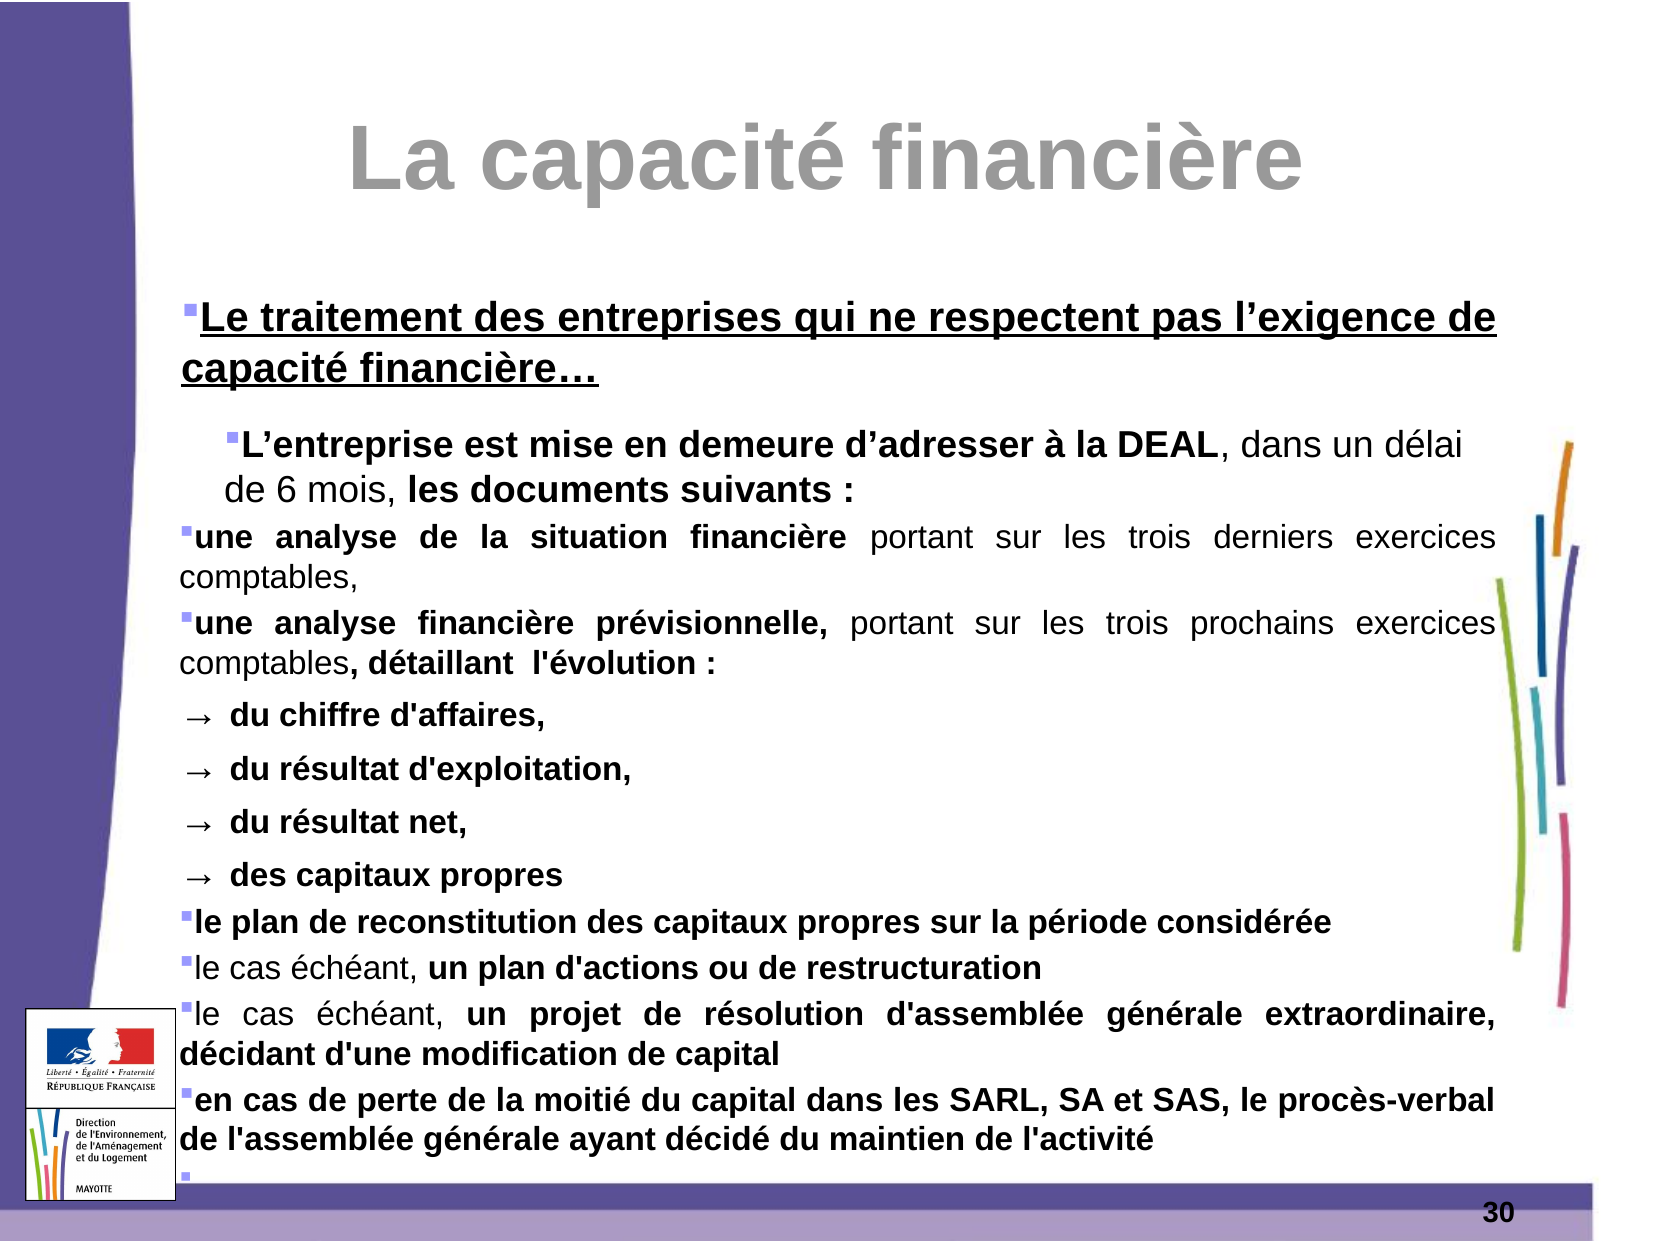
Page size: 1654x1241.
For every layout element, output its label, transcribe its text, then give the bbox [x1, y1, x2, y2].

list Le traitement des entreprises qui ne respectent pas l’exigence de capacité financière… L’entreprise est mise en demeure d’adresser à la DEAL, dans un délai de 6 mois, les documents suivants : une analyse de la situation financière portant sur les trois derniers exercices comptables, une analyse financière prévisionnelle, portant sur les trois prochains exercices comptables, détaillant l'évolution : → du chiffre d'affaires, → du résultat d'exploitation, → du résultat net, → des capitaux propres le plan de reconstitution des capitaux propres sur la période considérée le cas échéant, un plan d'actions ou de restructuration le cas échéant, un projet de résolution d'assemblée générale extraordinaire, décidant d'une modification de capital en cas de perte de la moitié du capital dans les SARL, SA et SAS, le procès-verbal de l'assemblée générale ayant décidé du maintien de l'activité [179, 290, 1509, 1241]
text_box [1509, 1193, 1636, 1241]
title La capacité financière [82, 49, 1571, 257]
